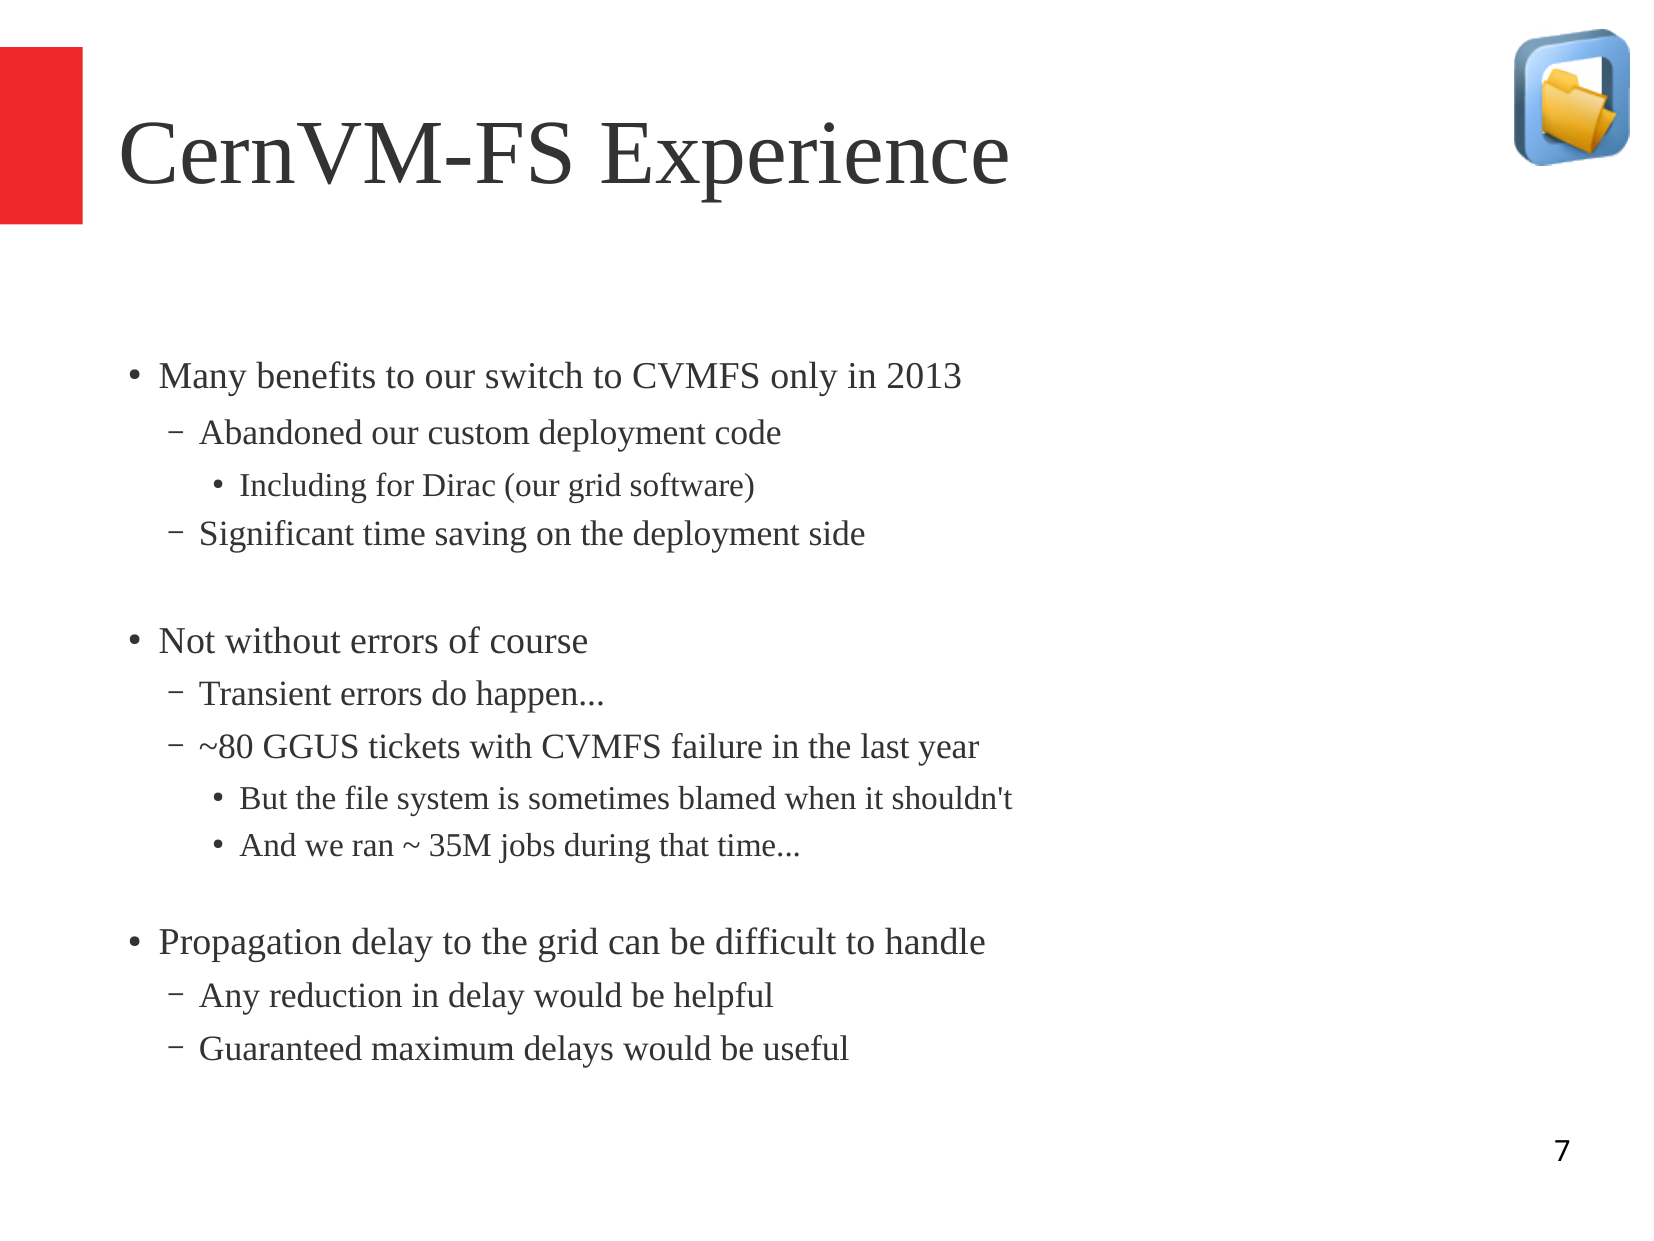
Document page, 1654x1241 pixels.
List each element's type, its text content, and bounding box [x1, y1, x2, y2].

list Many benefits to our switch to CVMFS only in 2013 Abandoned our custom deployment code Including for Dirac (our grid software) Significant time saving on the deployment side Not without errors of course Transient errors do happen... ~80 GGUS tickets with CVMFS failure in the last year But the file system is sometimes blamed when it shouldn't And we ran ~ 35M jobs during that time... Propagation delay to the grid can be difficult to handle Any reduction in delay would be helpful Guaranteed maximum delays would be useful [118, 354, 1536, 1074]
picture [1514, 29, 1630, 166]
title CernVM-FS Experience [118, 49, 1571, 257]
